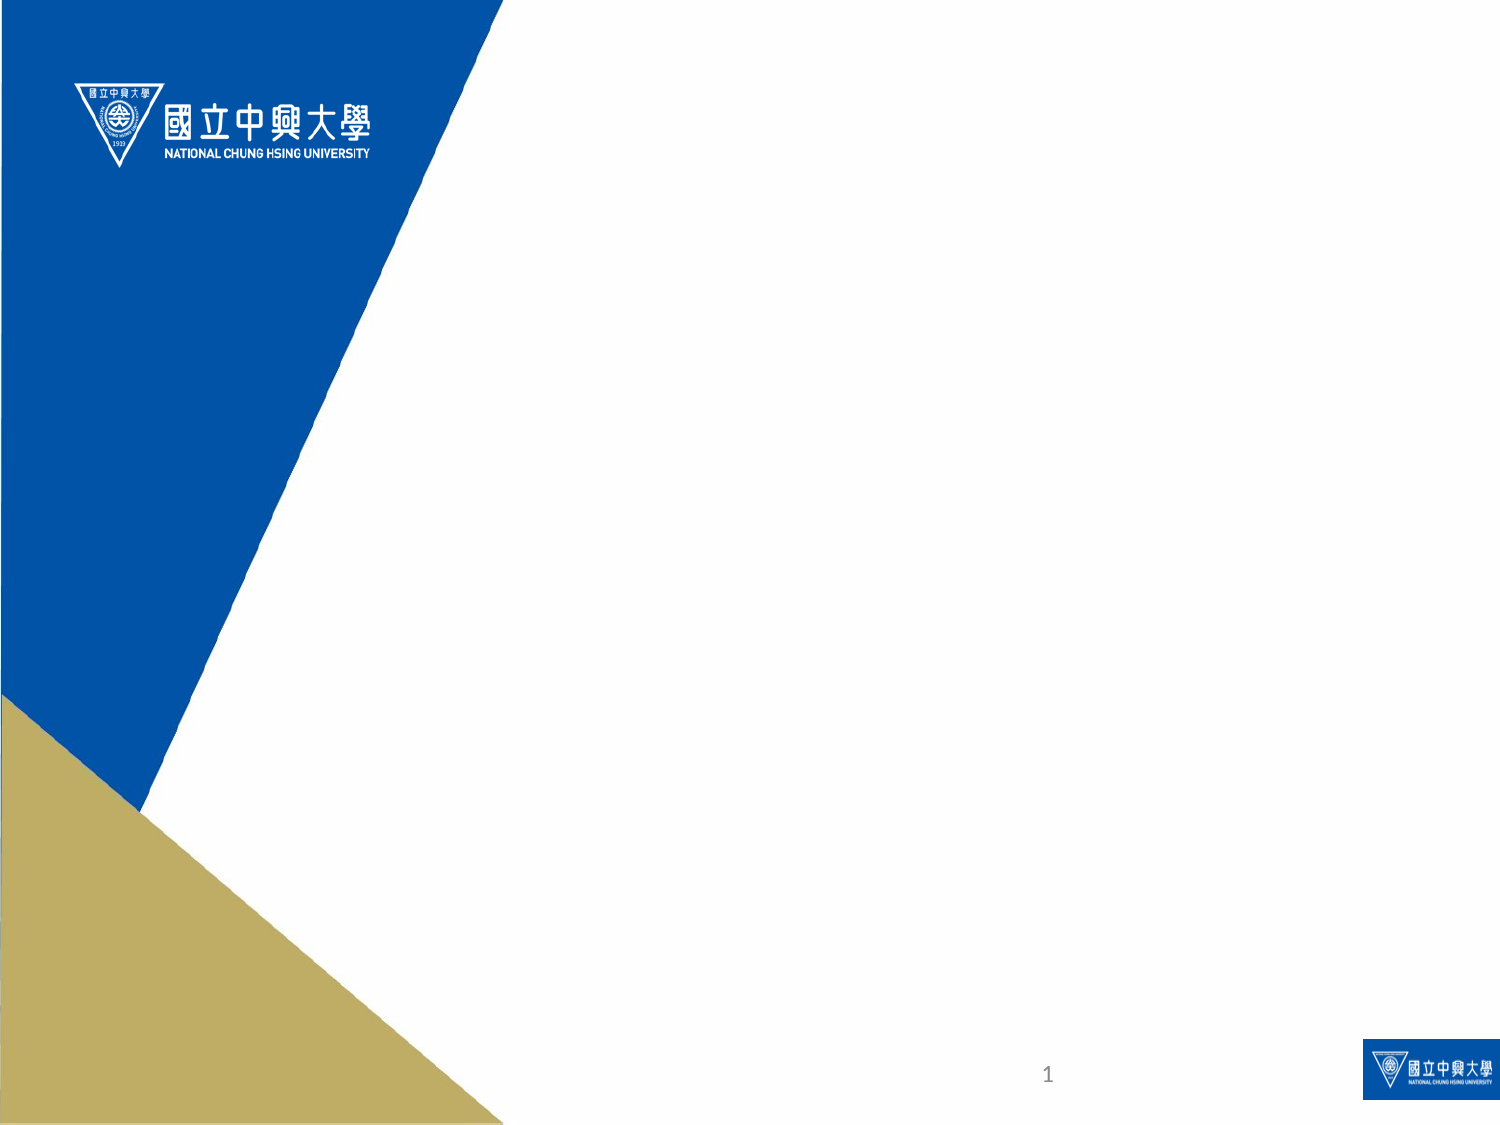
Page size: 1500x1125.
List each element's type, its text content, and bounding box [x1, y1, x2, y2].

text_box 1 [1026, 1042, 1364, 1103]
